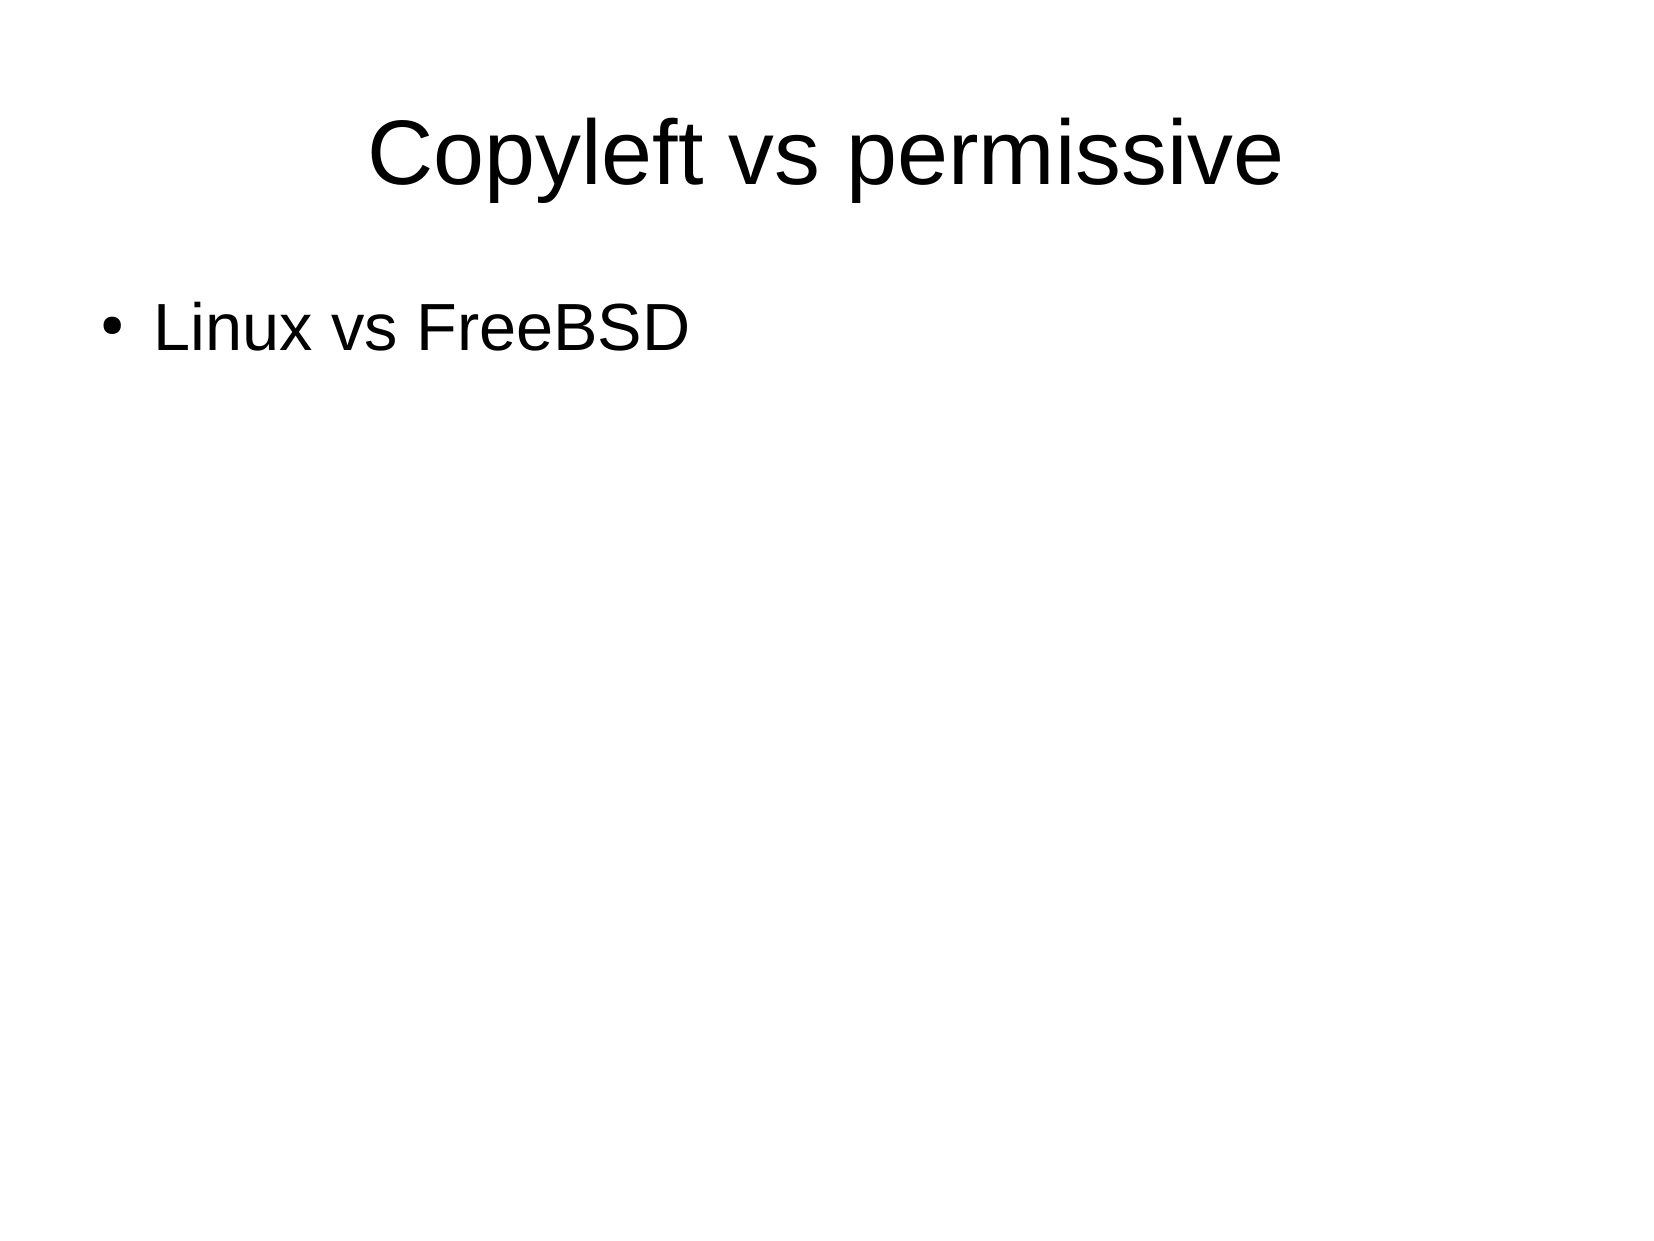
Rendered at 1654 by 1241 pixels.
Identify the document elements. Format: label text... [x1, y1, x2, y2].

list Linux vs FreeBSD [82, 290, 1571, 1010]
title Copyleft vs permissive [82, 49, 1571, 257]
